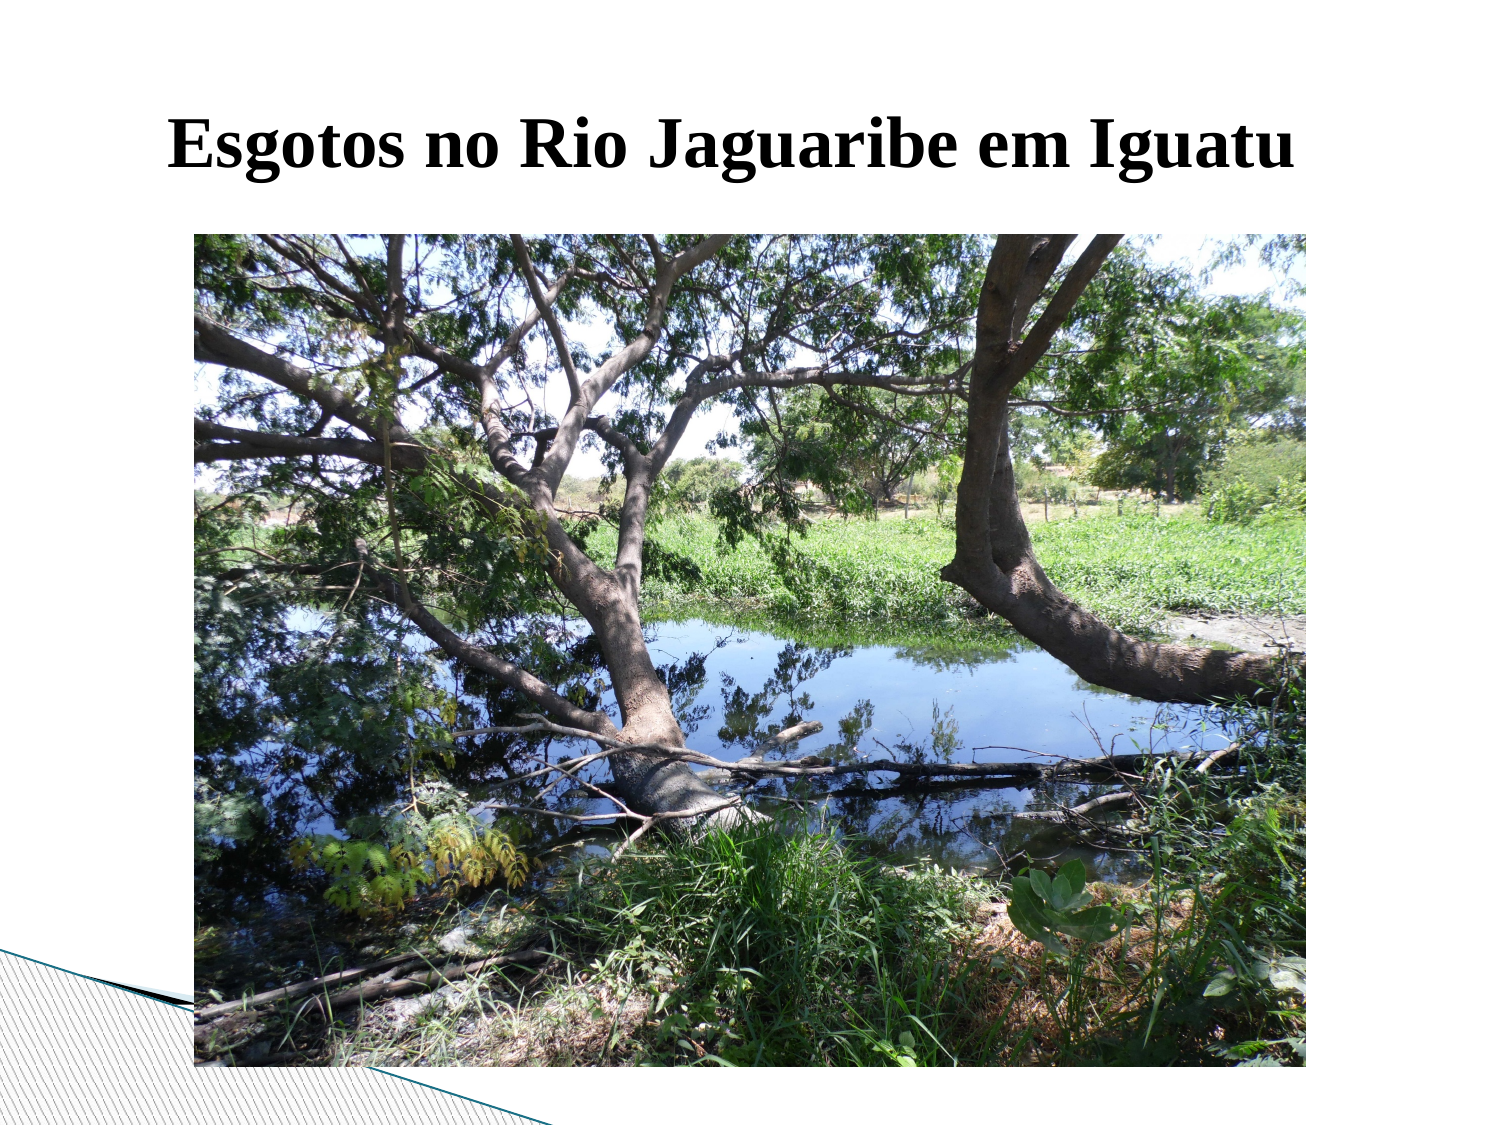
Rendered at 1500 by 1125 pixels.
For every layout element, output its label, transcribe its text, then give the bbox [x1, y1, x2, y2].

title Esgotos no Rio Jaguaribe em Iguatu [75, 45, 1425, 233]
picture [0, 234, 1306, 1125]
